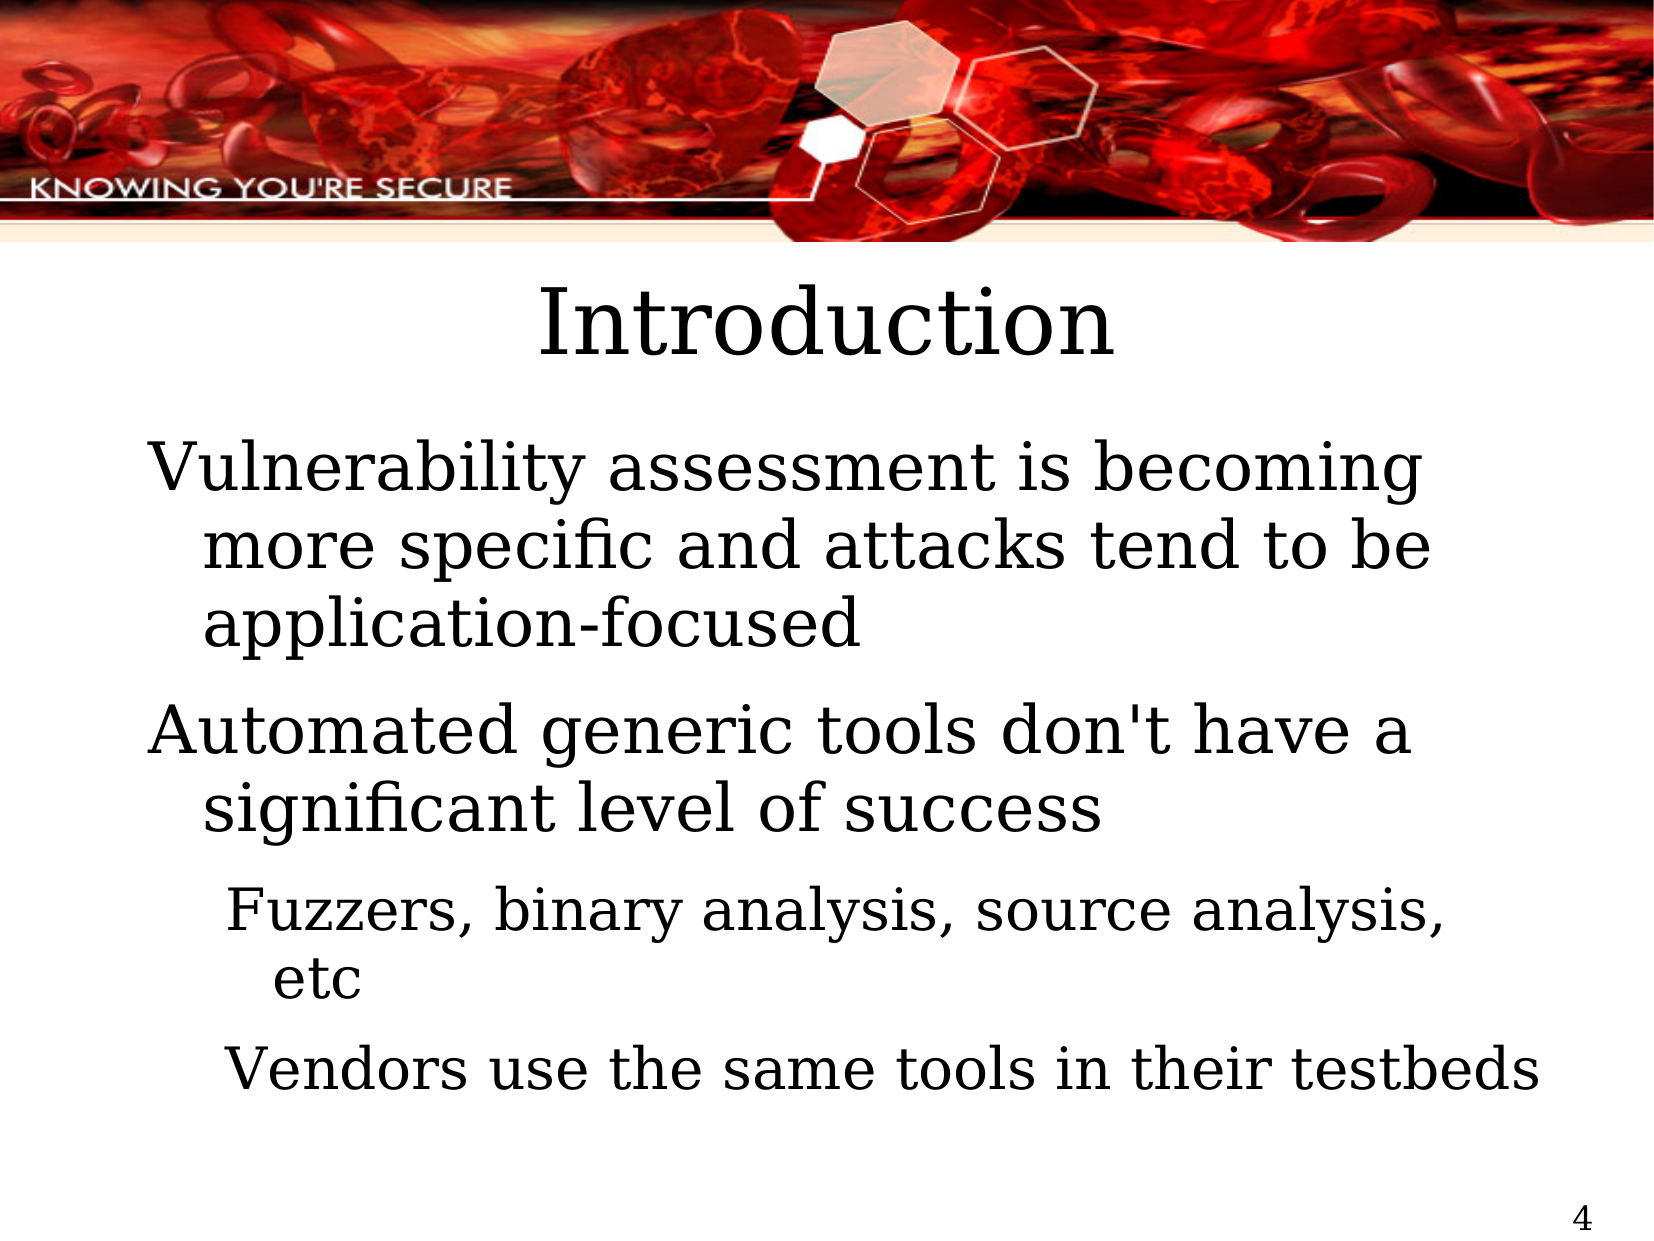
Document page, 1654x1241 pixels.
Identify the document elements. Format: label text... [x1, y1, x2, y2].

list Vulnerability assessment is becoming more specific and attacks tend to be application-focused Automated generic tools don't have a significant level of success Fuzzers, binary analysis, source analysis, etc Vendors use the same tools in their testbeds [131, 428, 1544, 1172]
title Introduction [0, 219, 1654, 427]
picture [0, 0, 1654, 219]
